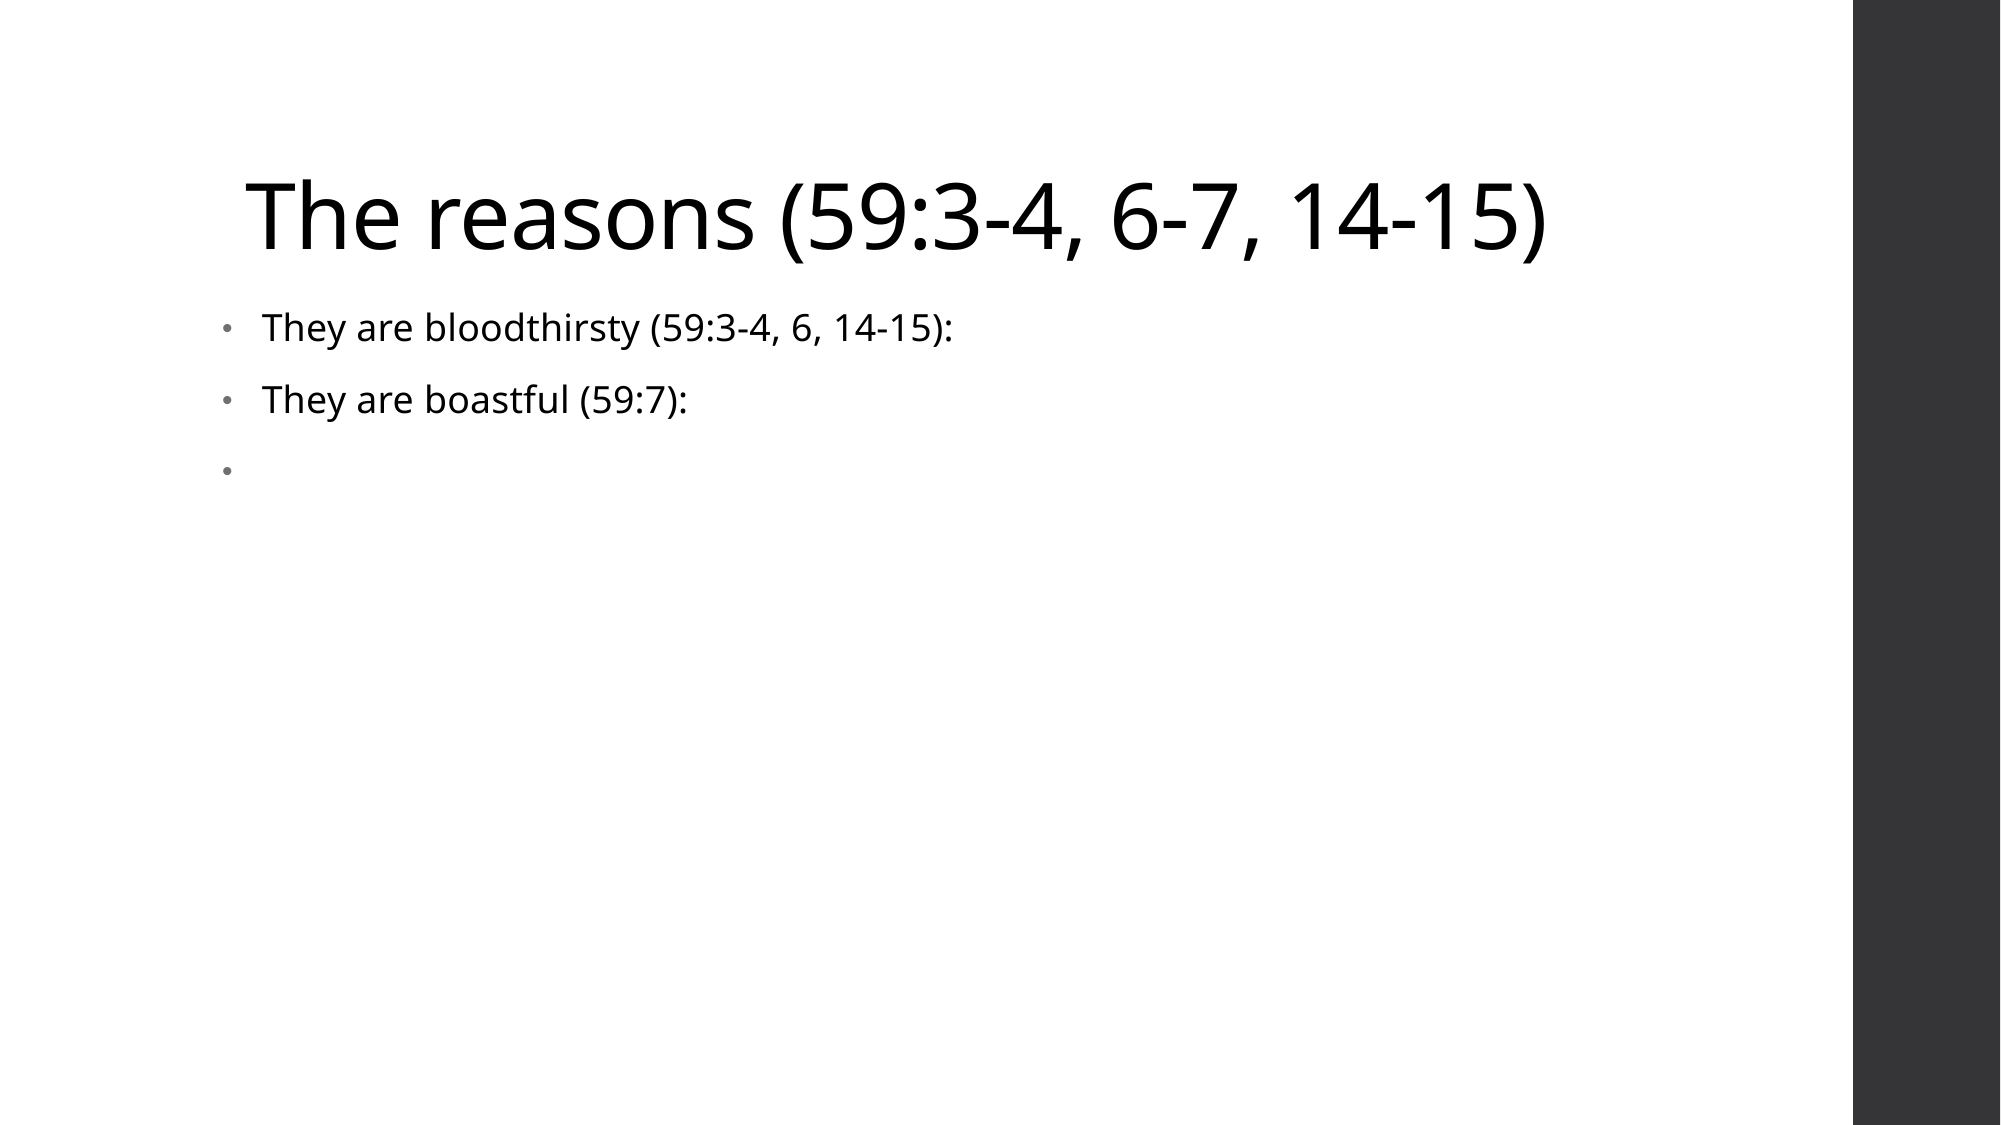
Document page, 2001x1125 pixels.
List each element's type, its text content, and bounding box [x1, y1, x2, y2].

list They are bloodthirsty (59:3-4, 6, 14-15): They are boastful (59:7): [206, 299, 1617, 1014]
title The reasons (59:3-4, 6-7, 14-15) [206, 60, 1797, 278]
